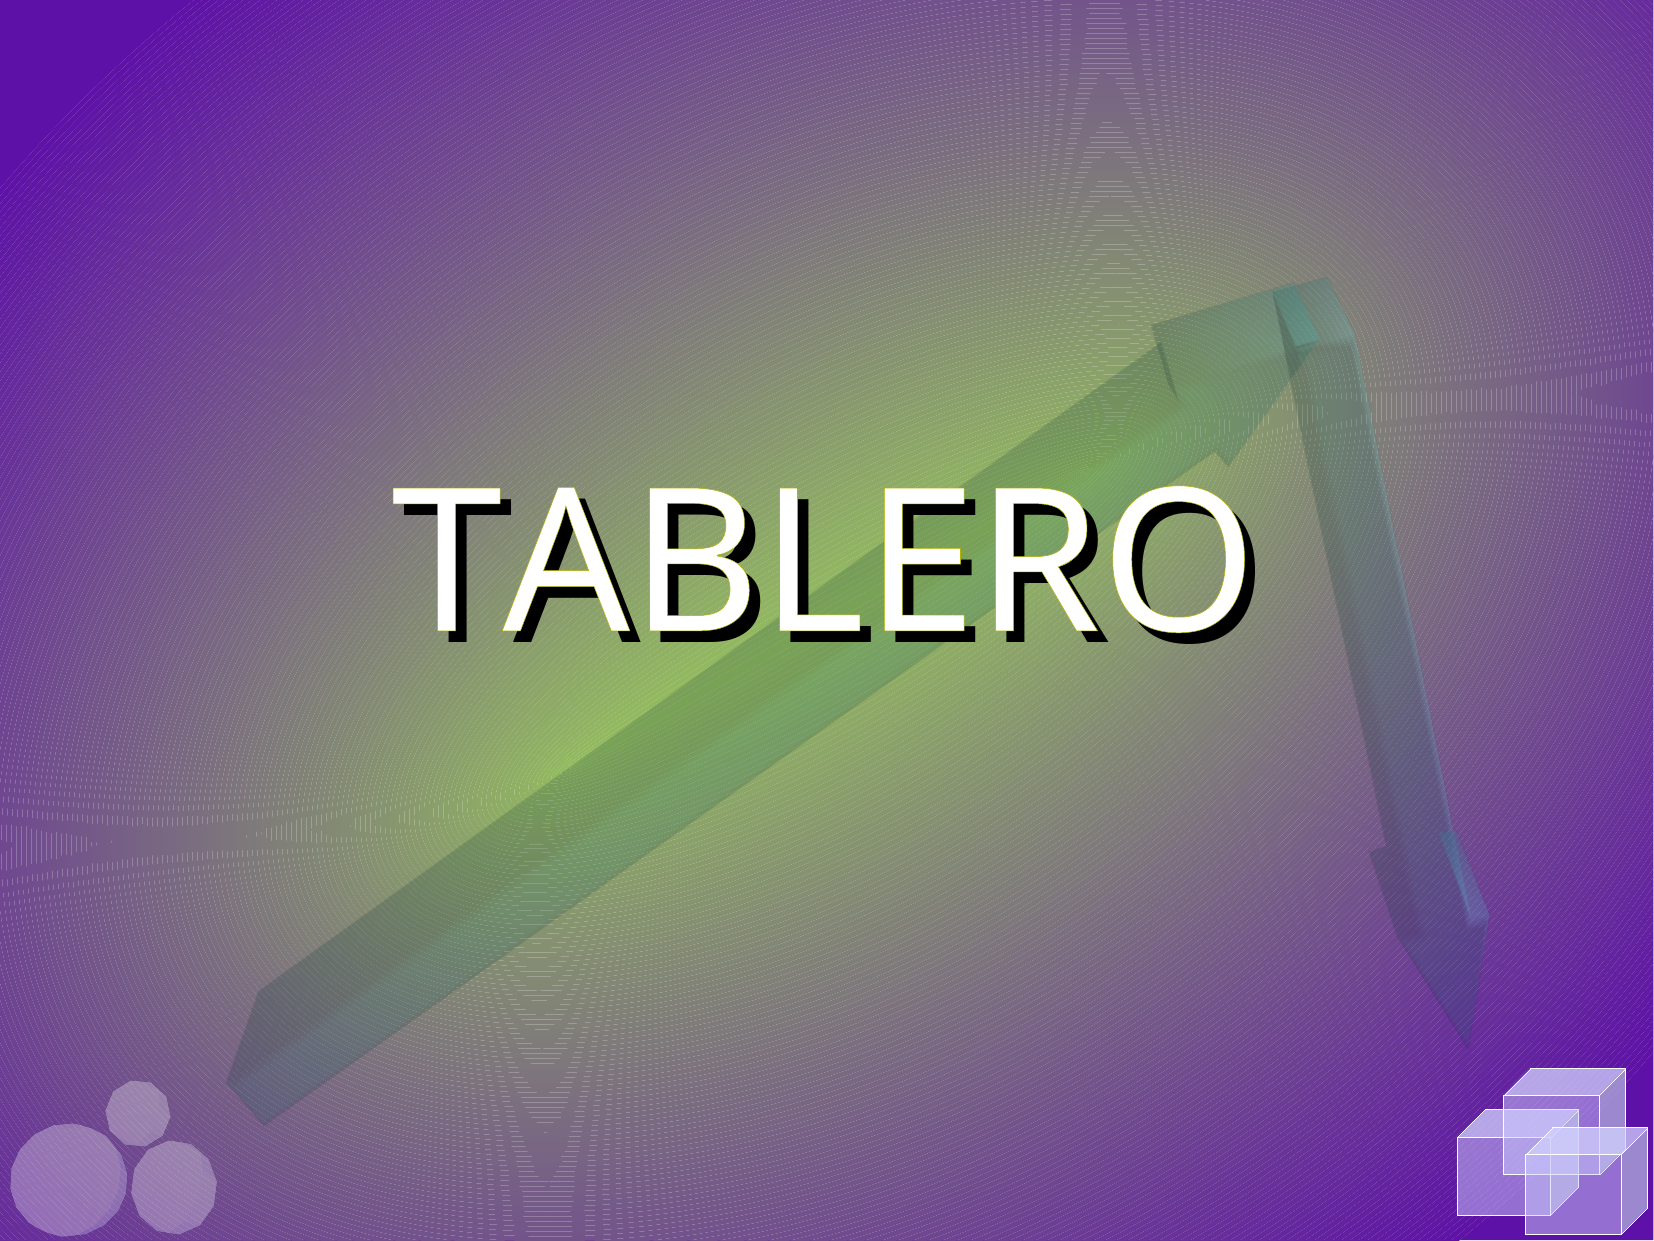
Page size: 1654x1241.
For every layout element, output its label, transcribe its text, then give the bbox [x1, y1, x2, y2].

text_box TABLERO [217, 409, 1431, 707]
